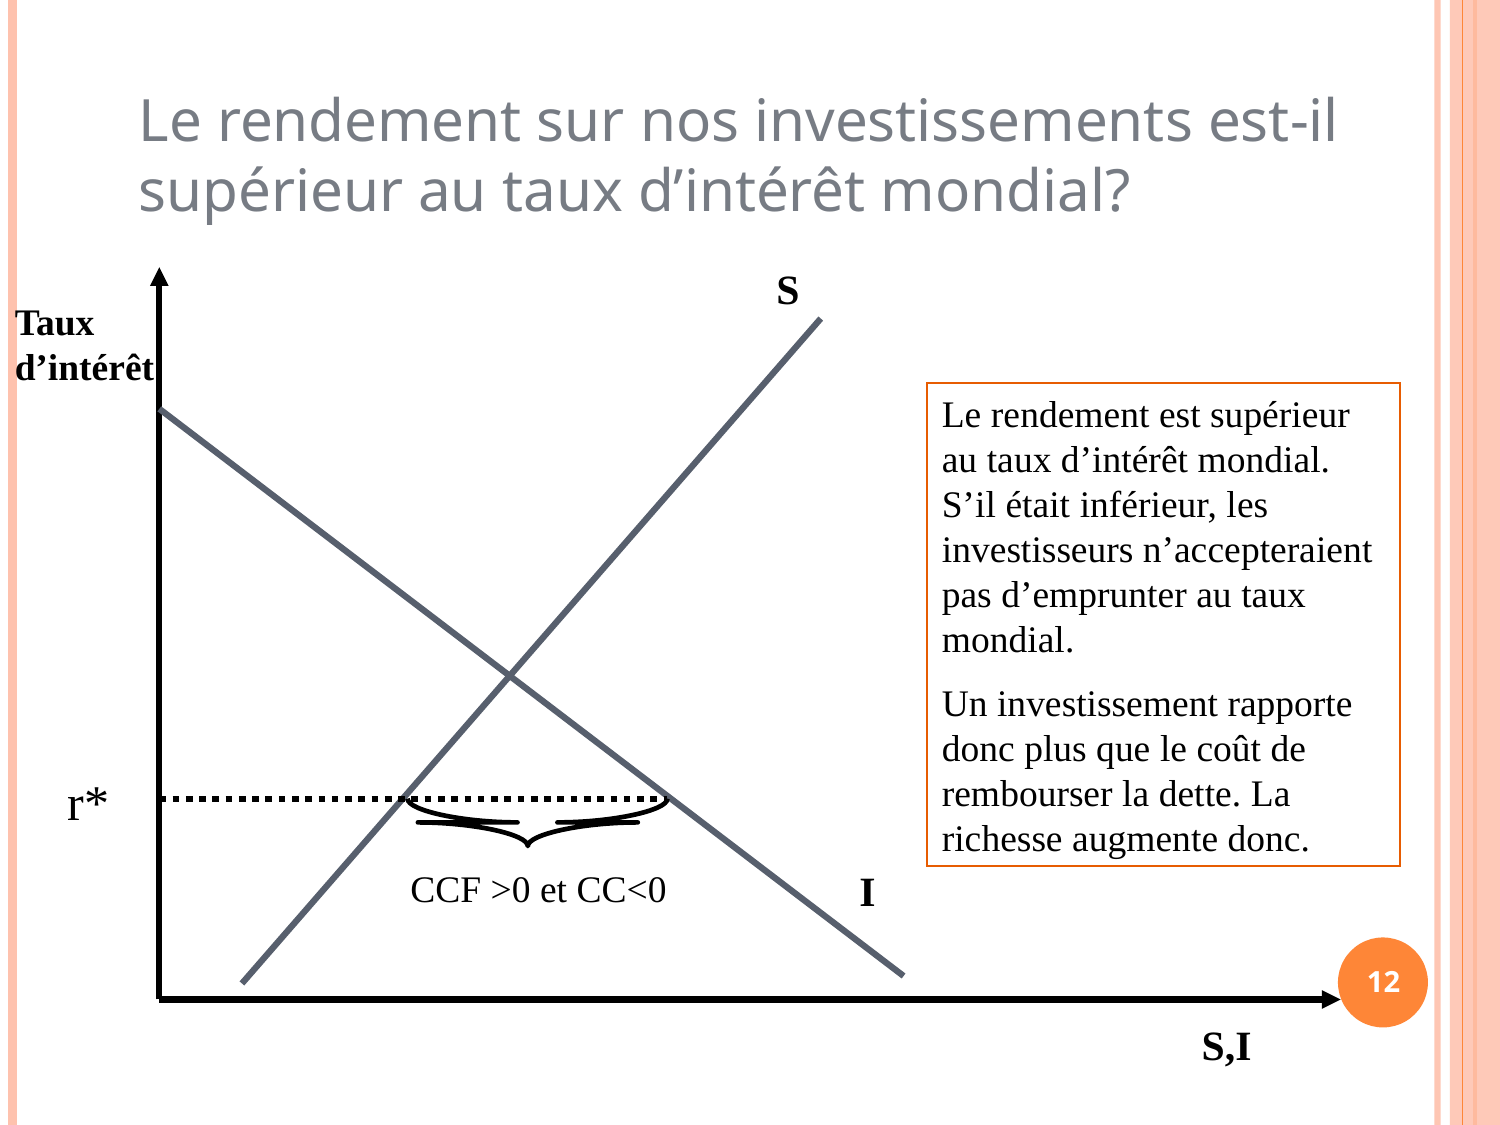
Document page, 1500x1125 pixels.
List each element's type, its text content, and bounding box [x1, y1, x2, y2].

slide_number <numéro> [1333, 940, 1434, 1027]
text_box S,I [1186, 1011, 1353, 1077]
title Le rendement sur nos investissements est-il supérieur au taux d’intérêt mondial? [123, 42, 1399, 231]
text_box Taux d’intérêt [0, 290, 172, 396]
text_box S [761, 255, 963, 321]
text_box CCF >0 et CC<0 [395, 857, 703, 918]
text_box I [844, 857, 940, 923]
text_box r* [53, 763, 148, 839]
text_box Le rendement est supérieur au taux d’intérêt mondial. S’il était inférieur, les investisseurs n’accepteraient pas d’emprunter au taux mondial. Un investissement rapporte donc plus que le coût de rembourser la dette. La richesse augmente donc. [927, 382, 1400, 867]
